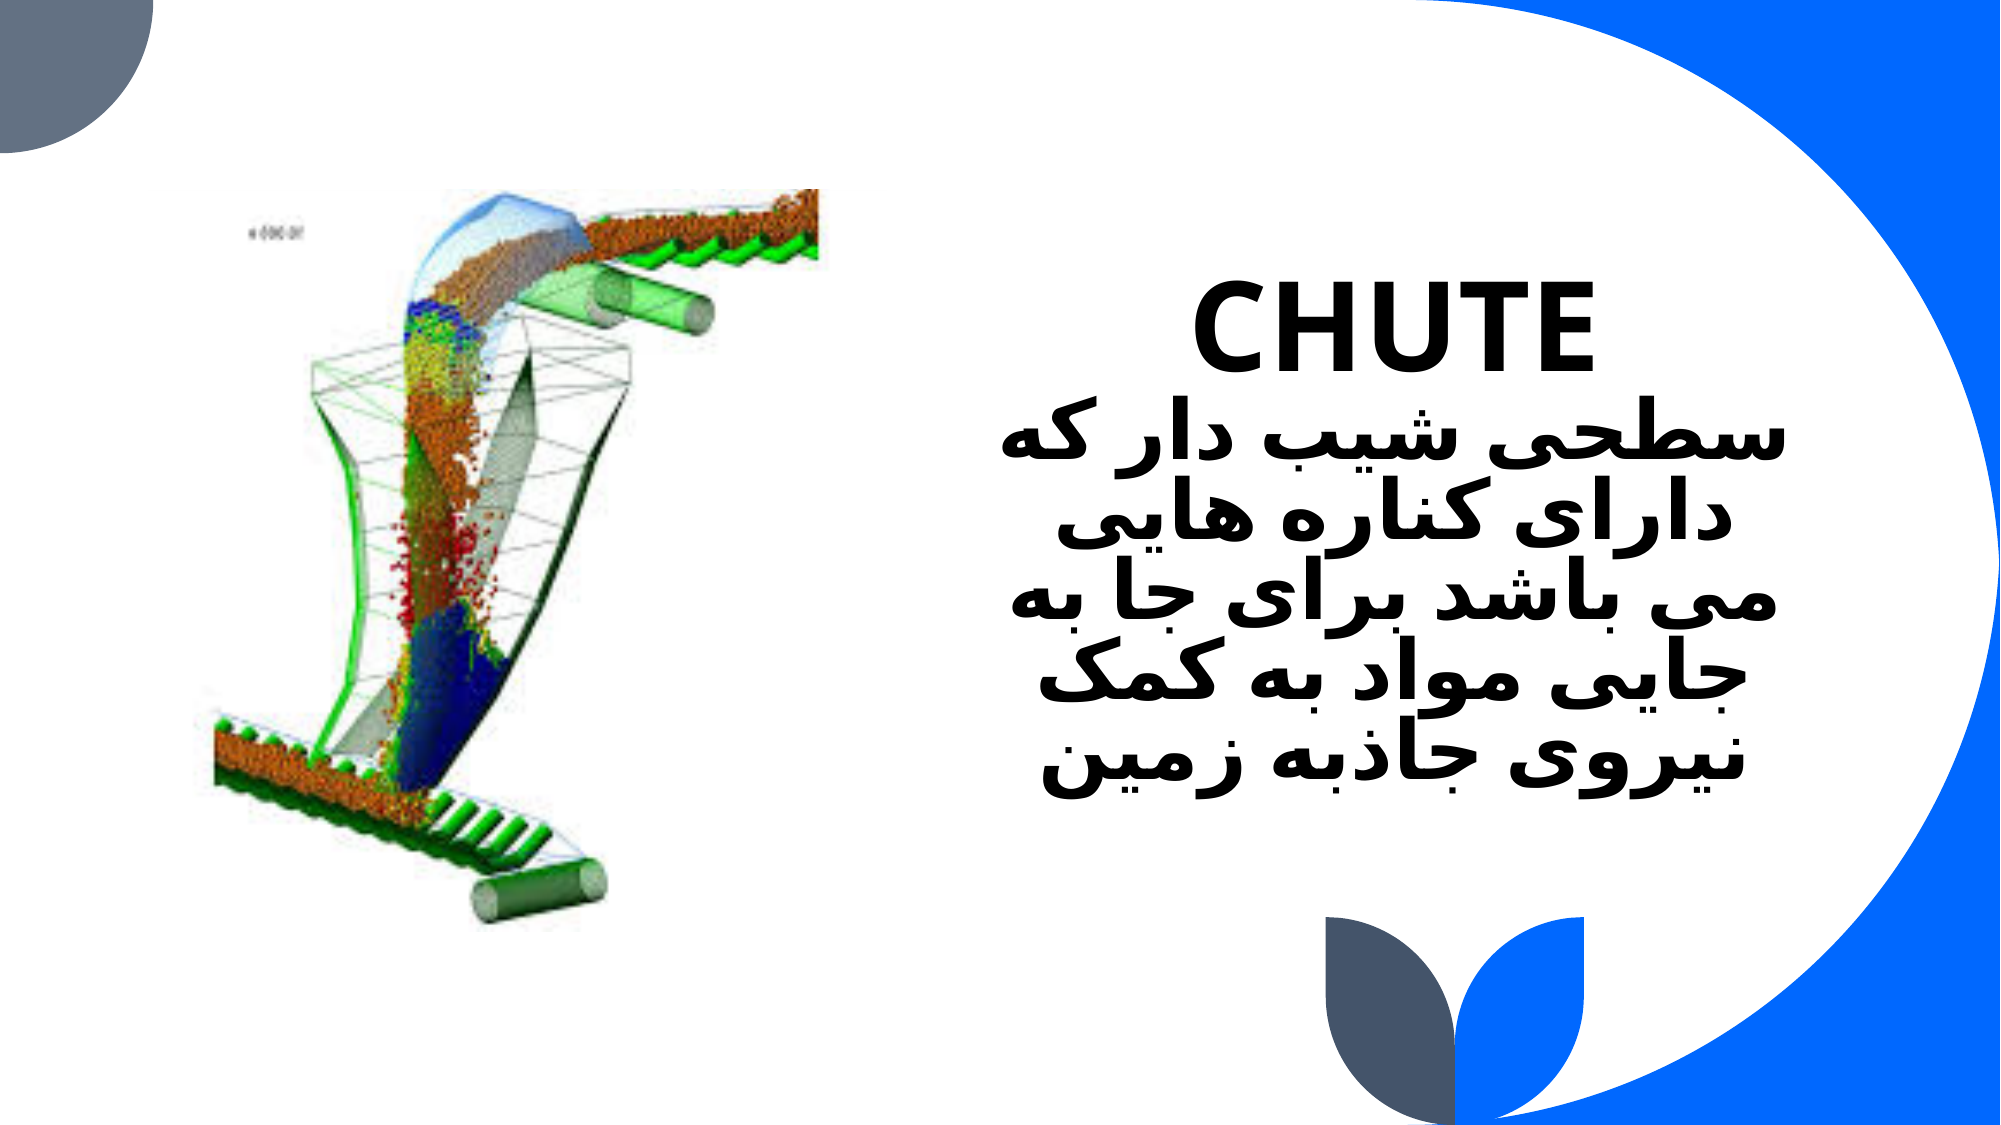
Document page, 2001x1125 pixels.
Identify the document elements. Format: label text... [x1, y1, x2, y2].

picture [148, 189, 887, 932]
title CHUTE سطحی شیب دار که دارای کناره هایی می باشد برای جا به جایی مواد به کمک نیروی جاذبه زمین [975, 268, 1816, 794]
